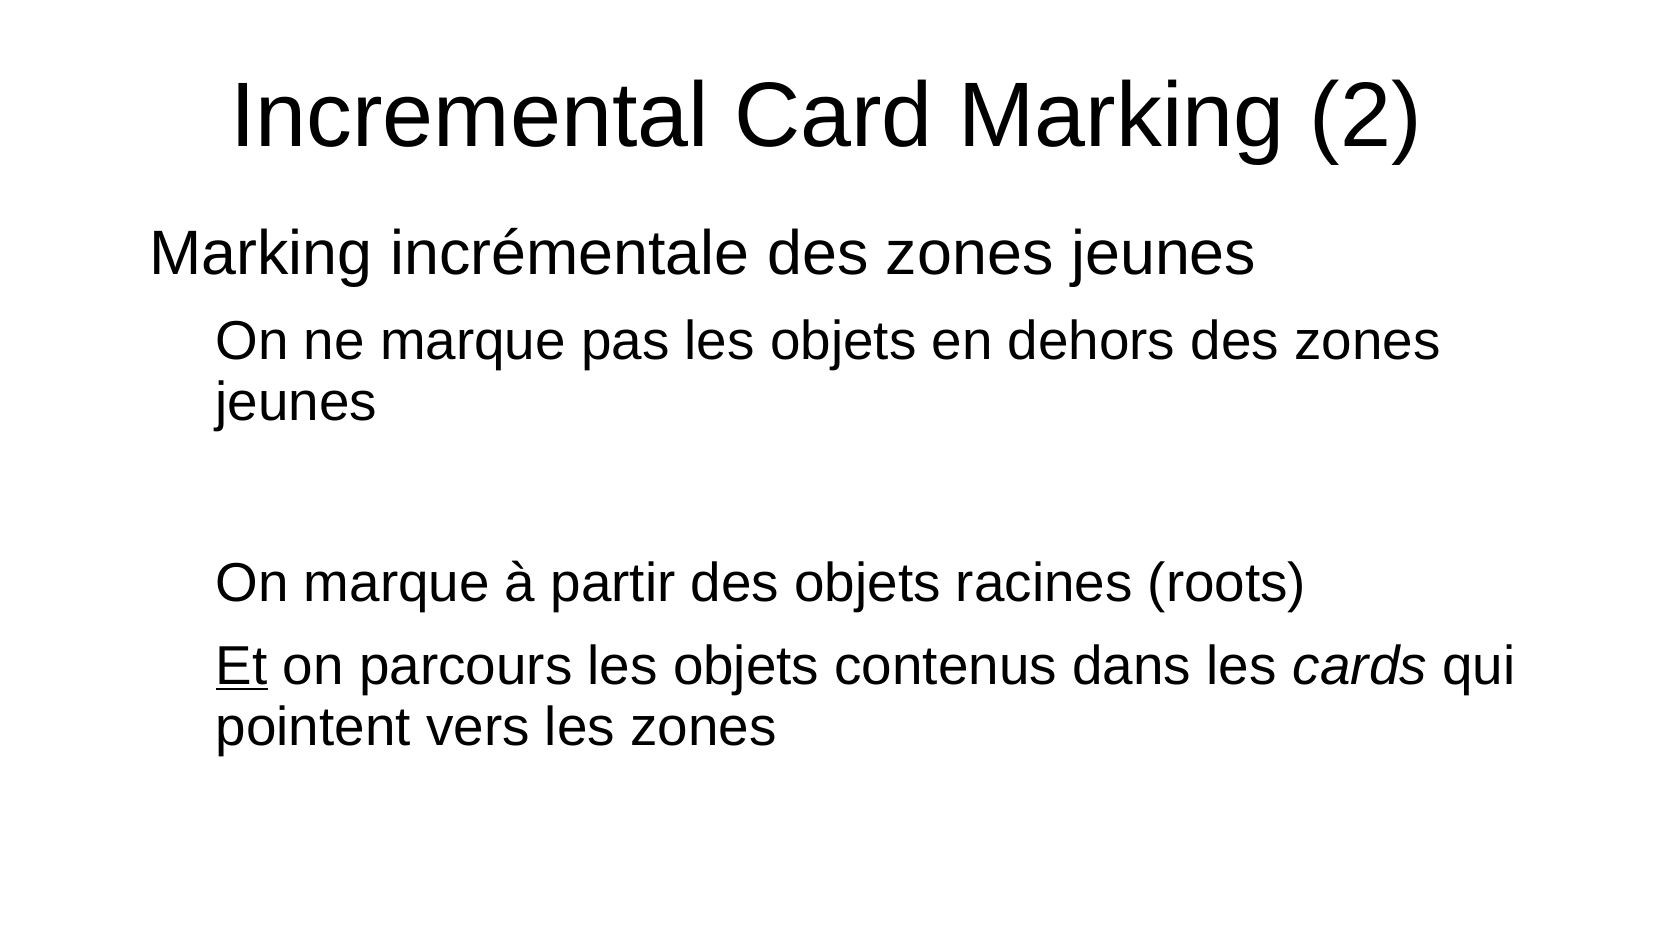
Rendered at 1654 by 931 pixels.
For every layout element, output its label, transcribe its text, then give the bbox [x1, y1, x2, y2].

title Incremental Card Marking (2) [82, 37, 1571, 193]
list Marking incrémentale des zones jeunes On ne marque pas les objets en dehors des zones jeunes On marque à partir des objets racines (roots) Et on parcours les objets contenus dans les cards qui pointent vers les zones [82, 217, 1571, 758]
